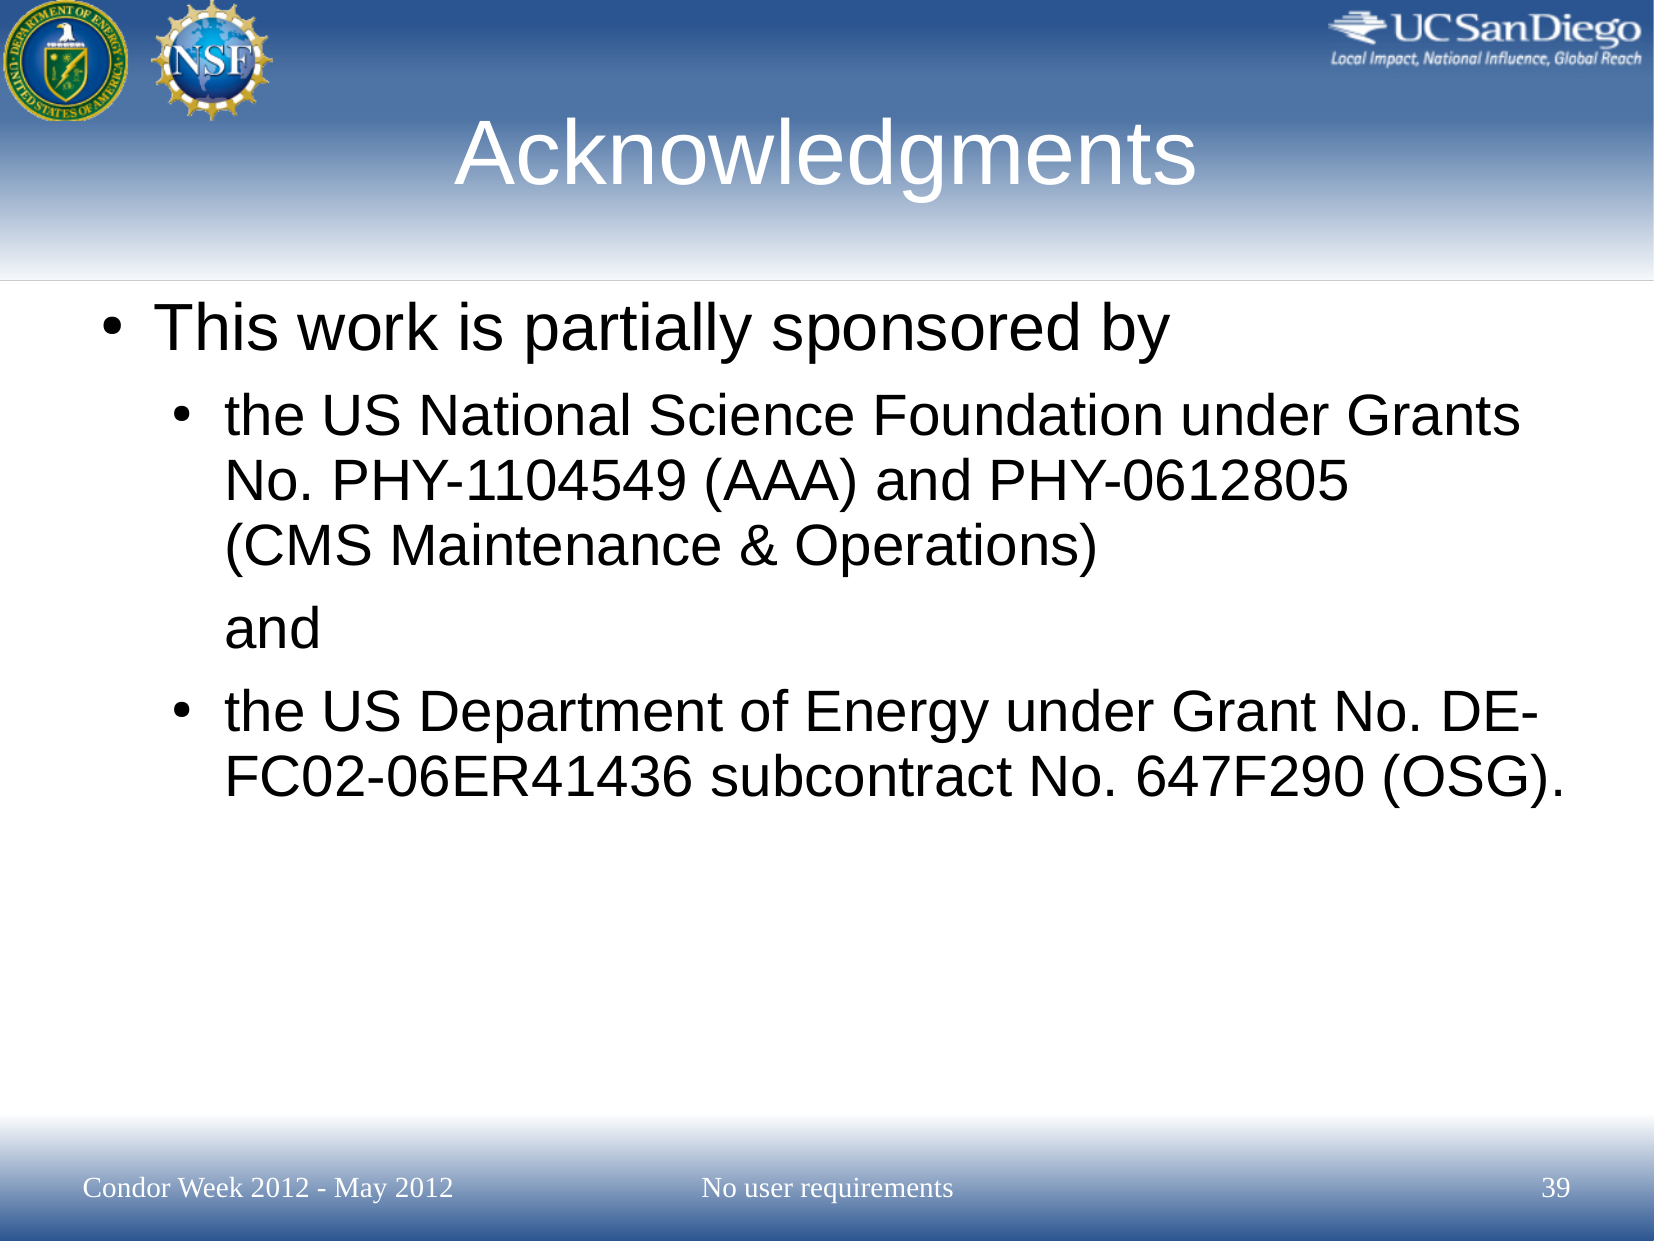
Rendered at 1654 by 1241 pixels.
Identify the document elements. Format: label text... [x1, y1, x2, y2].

title Acknowledgments [82, 56, 1571, 250]
picture [0, 0, 1654, 288]
list This work is partially sponsored by the US National Science Foundation under Grants No. PHY-1104549 (AAA) and PHY-0612805 (CMS Maintenance & Operations) and the US Department of Energy under Grant No. DE-FC02-06ER41436 subcontract No. 647F290 (OSG). [82, 290, 1571, 1109]
